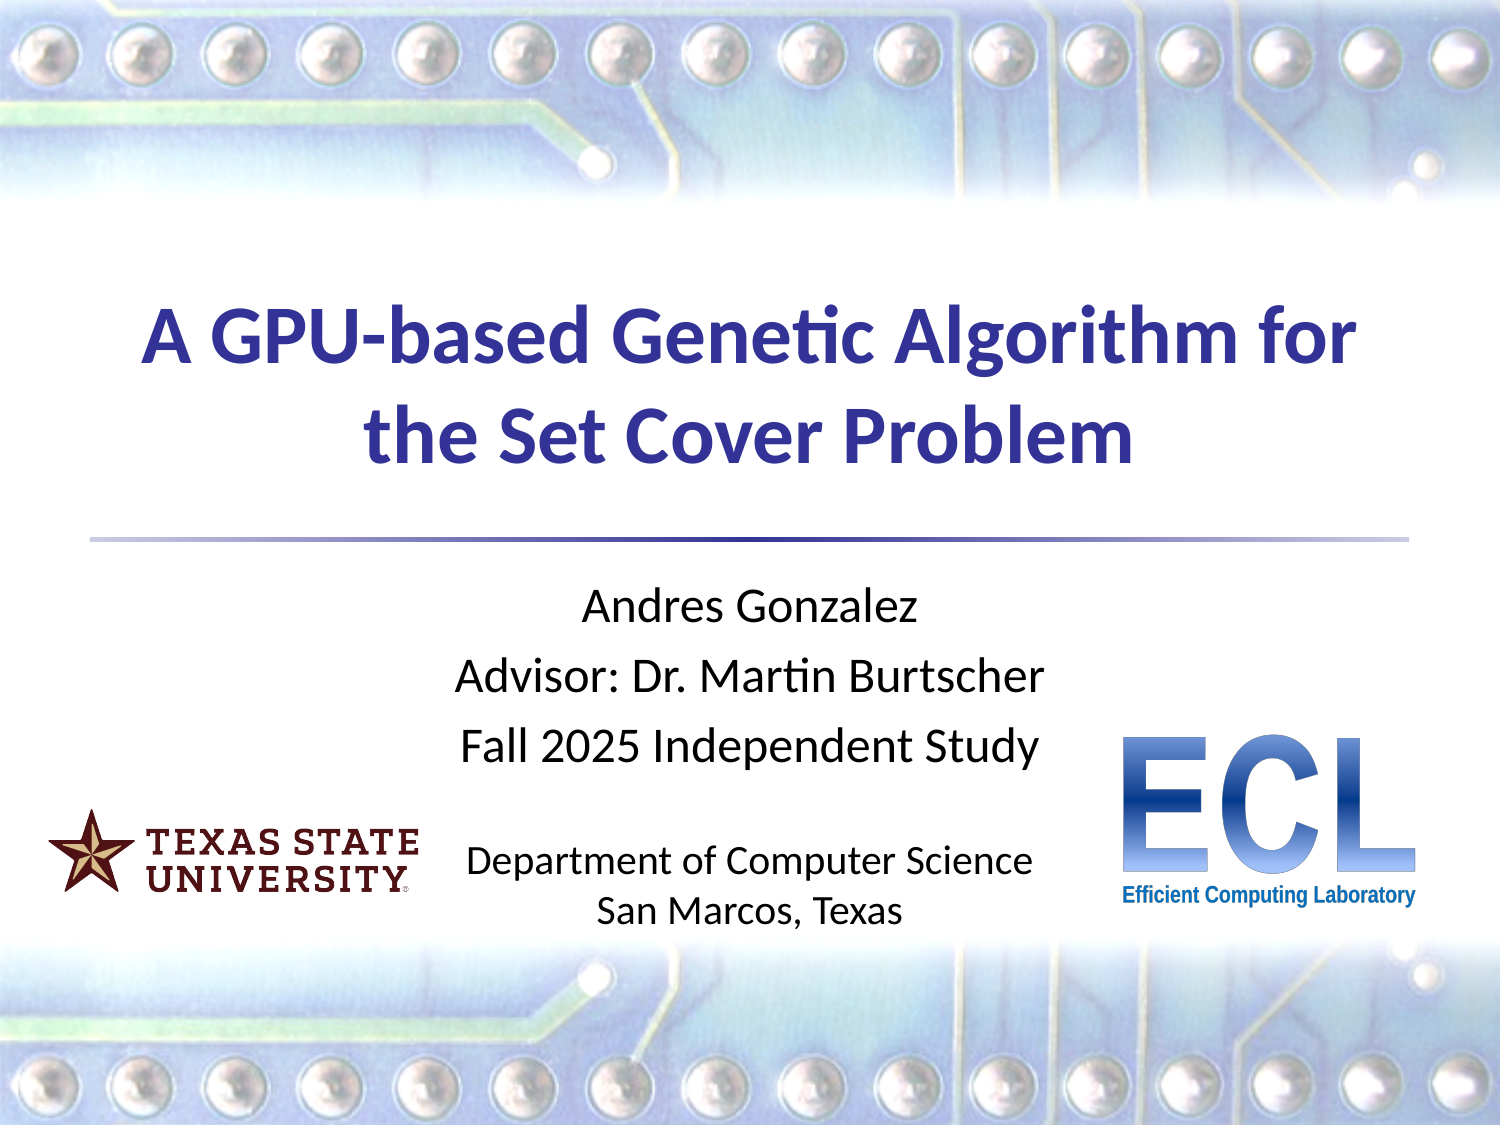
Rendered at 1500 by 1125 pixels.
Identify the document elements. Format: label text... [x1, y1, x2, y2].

title A GPU-based Genetic Algorithm for the Set Cover Problem [75, 187, 1425, 488]
picture [0, 797, 1500, 1125]
picture [1119, 731, 1420, 911]
subtitle Andres Gonzalez Advisor: Dr. Martin Burtscher Fall 2025 Independent Study Department of Computer Science San Marcos, Texas [75, 565, 1425, 988]
picture [0, 0, 1500, 259]
